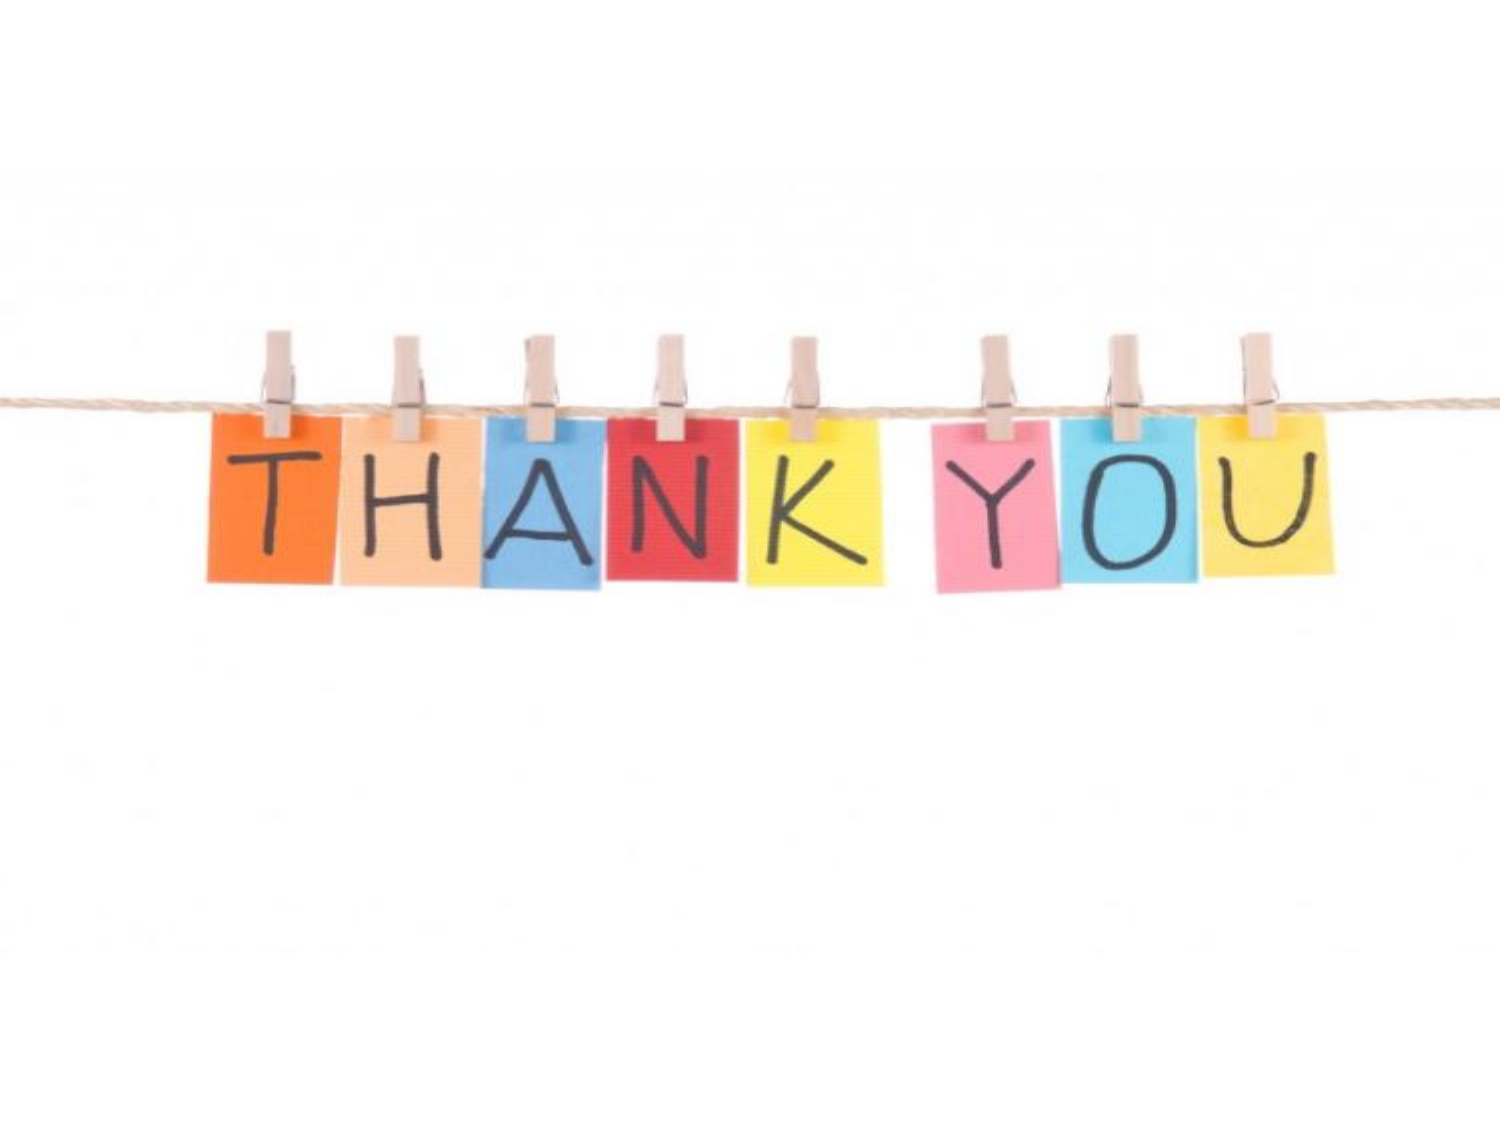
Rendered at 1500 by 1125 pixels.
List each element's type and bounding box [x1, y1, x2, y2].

picture [0, 171, 1500, 954]
